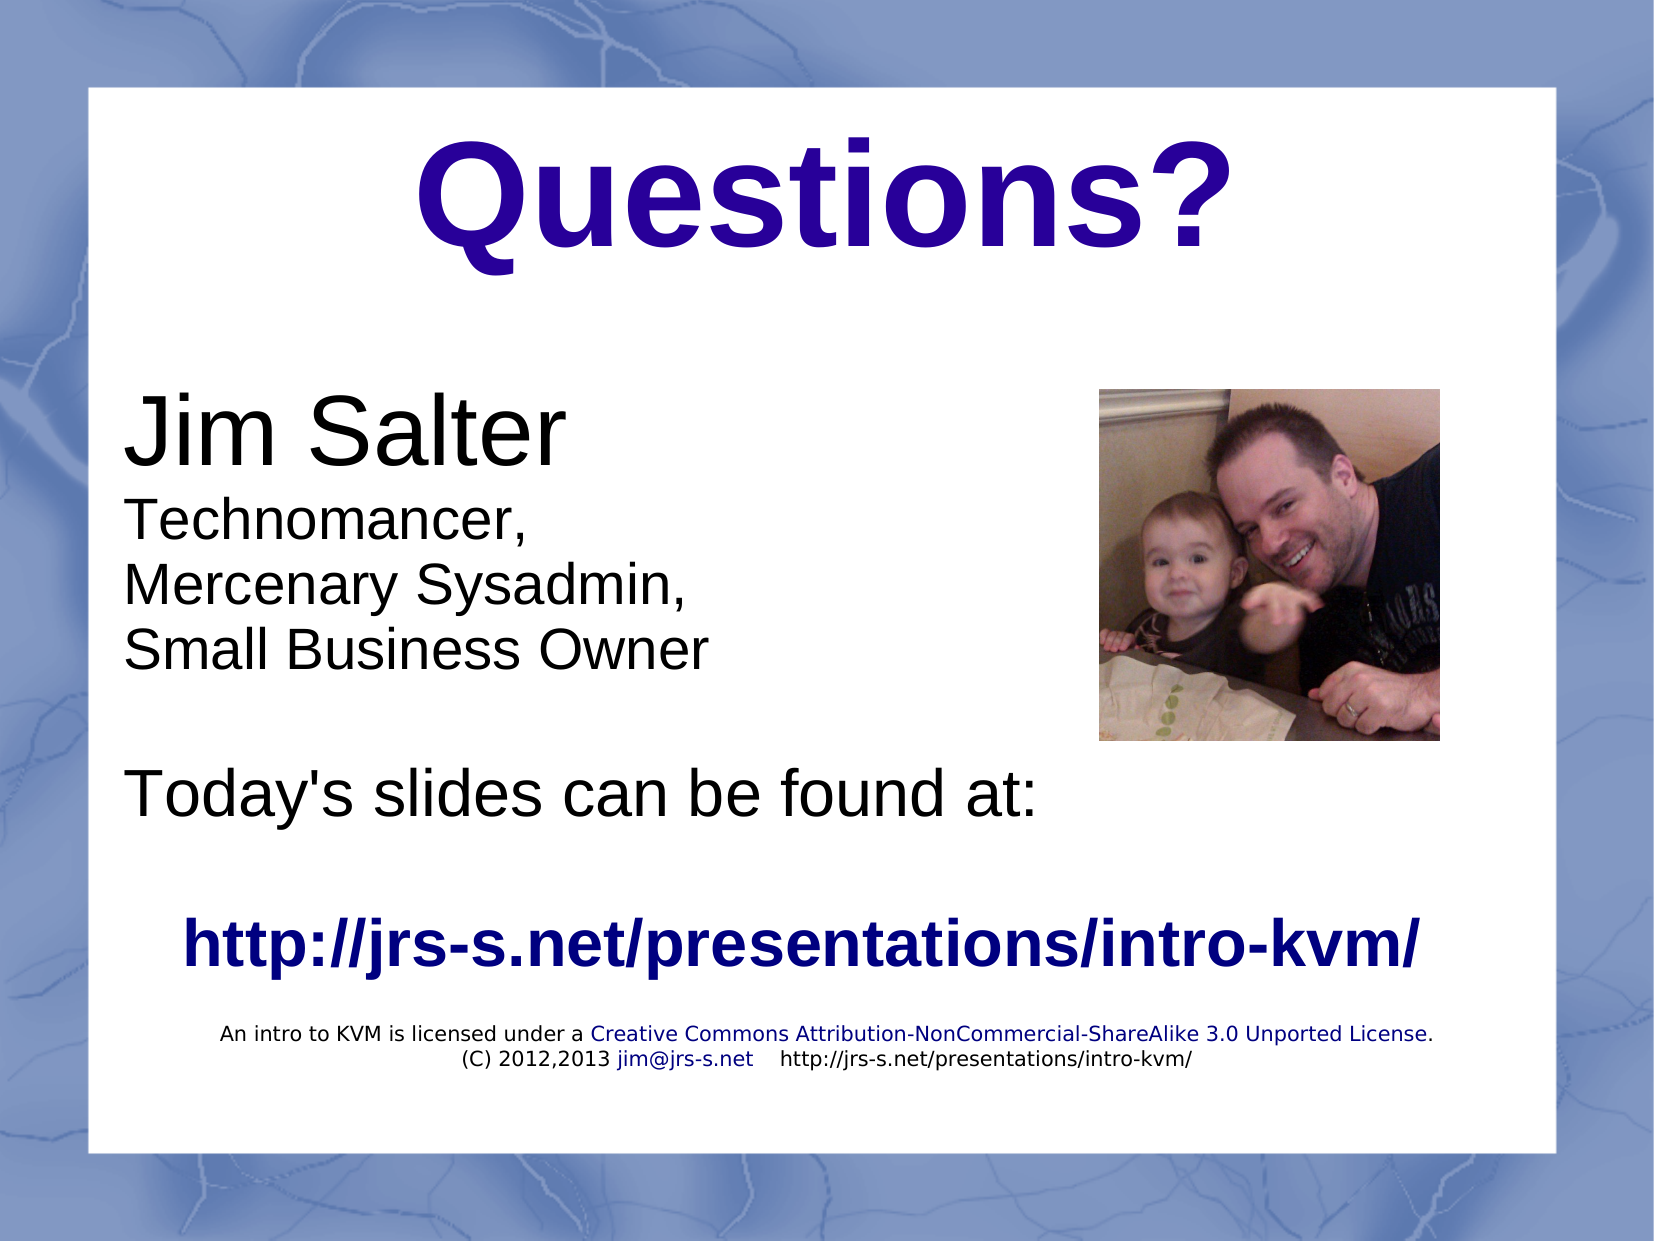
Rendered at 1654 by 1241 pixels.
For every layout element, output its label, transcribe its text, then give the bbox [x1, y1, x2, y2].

title Questions? [118, 90, 1536, 298]
text_box Jim Salter Technomancer, Mercenary Sysadmin, Small Business Owner Today's slides can be found at: http://jrs-s.net/presentations/intro-kvm/ [123, 345, 1482, 1011]
picture [0, 0, 1654, 1241]
subtitle An intro to KVM is licensed under a Creative Commons Attribution-NonCommercial-ShareAlike 3.0 Unported License. (C) 2012,2013 jim@jrs-s.net http://jrs-s.net/presentations/intro-kvm/ [147, 325, 1506, 1096]
